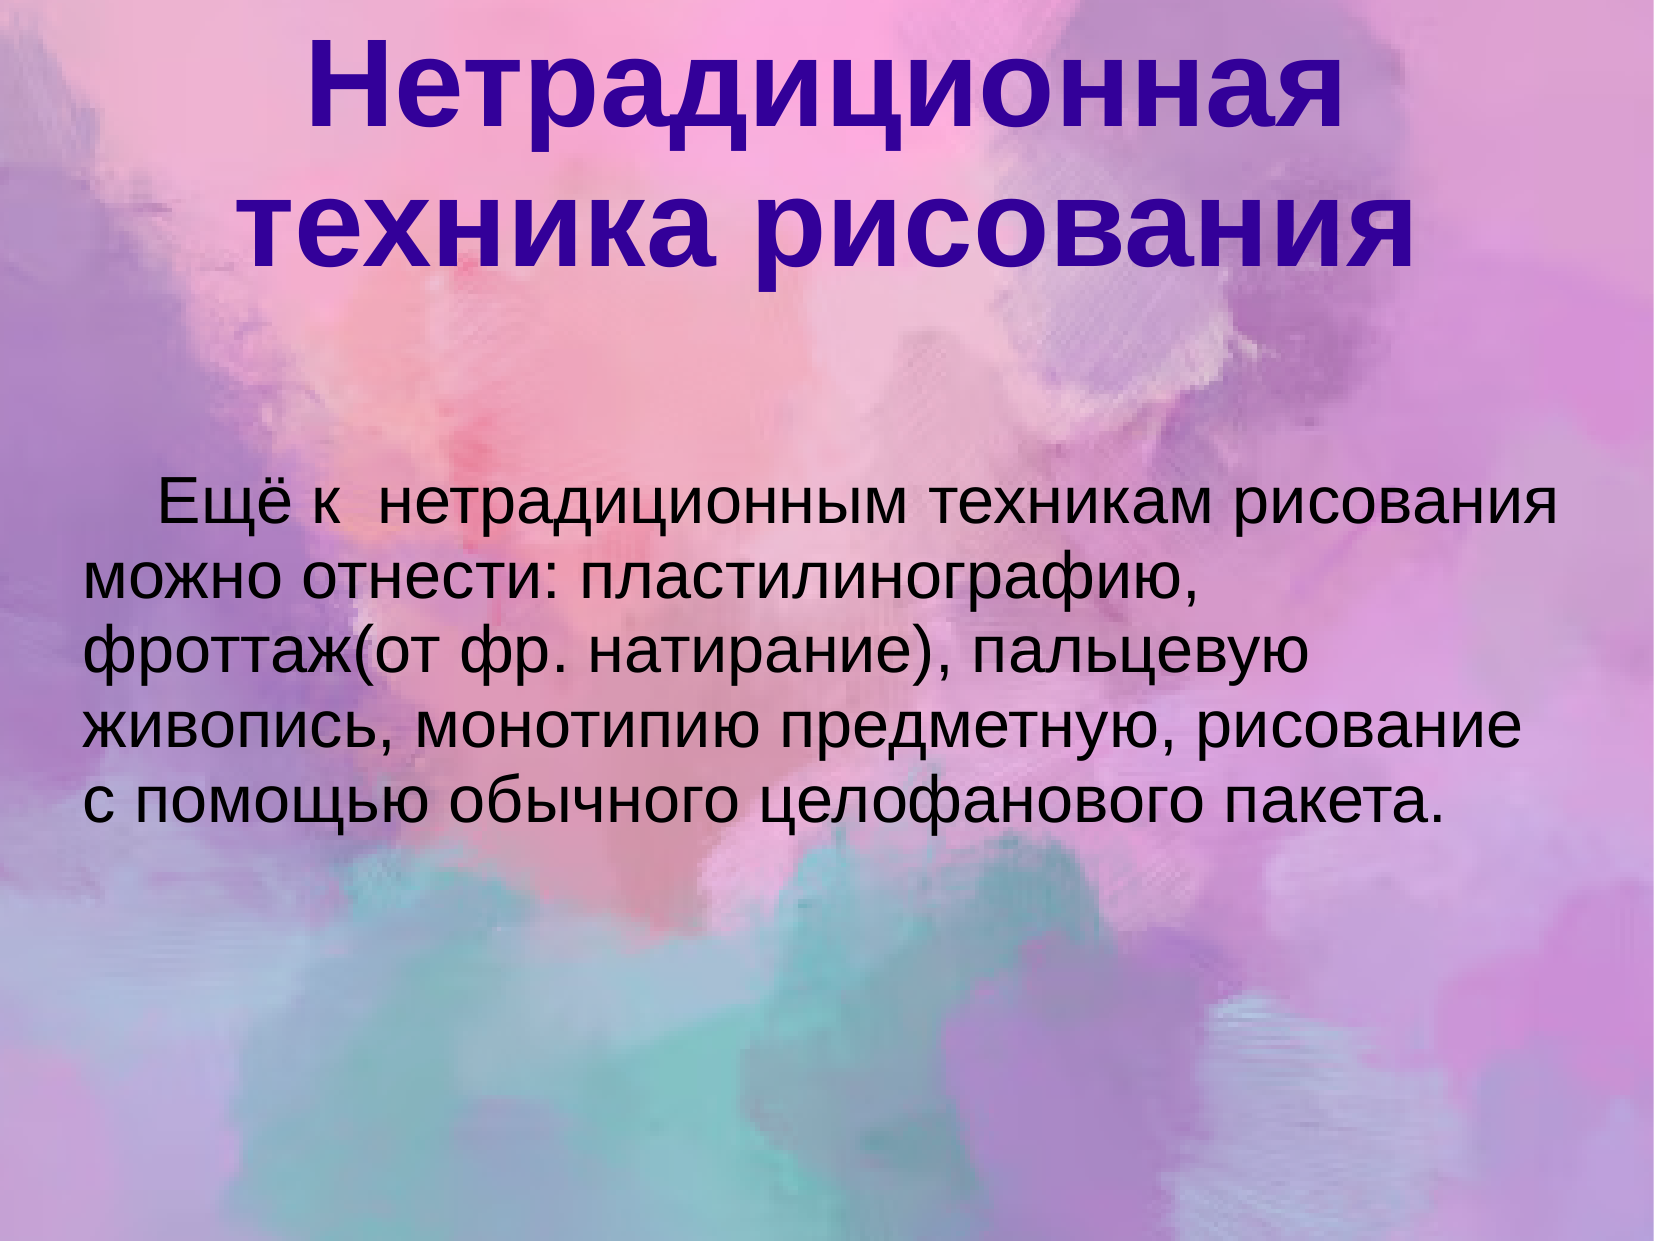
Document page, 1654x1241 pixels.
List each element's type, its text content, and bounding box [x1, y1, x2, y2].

subtitle Ещё к нетрадиционным техникам рисования можно отнести: пластилинографию, фроттаж(от фр. натирание), пальцевую живопись, монотипию предметную, рисование с помощью обычного целофанового пакета. [82, 290, 1571, 1010]
picture [0, 0, 1654, 1241]
title Нетрадиционная техника рисования [82, 13, 1571, 290]
